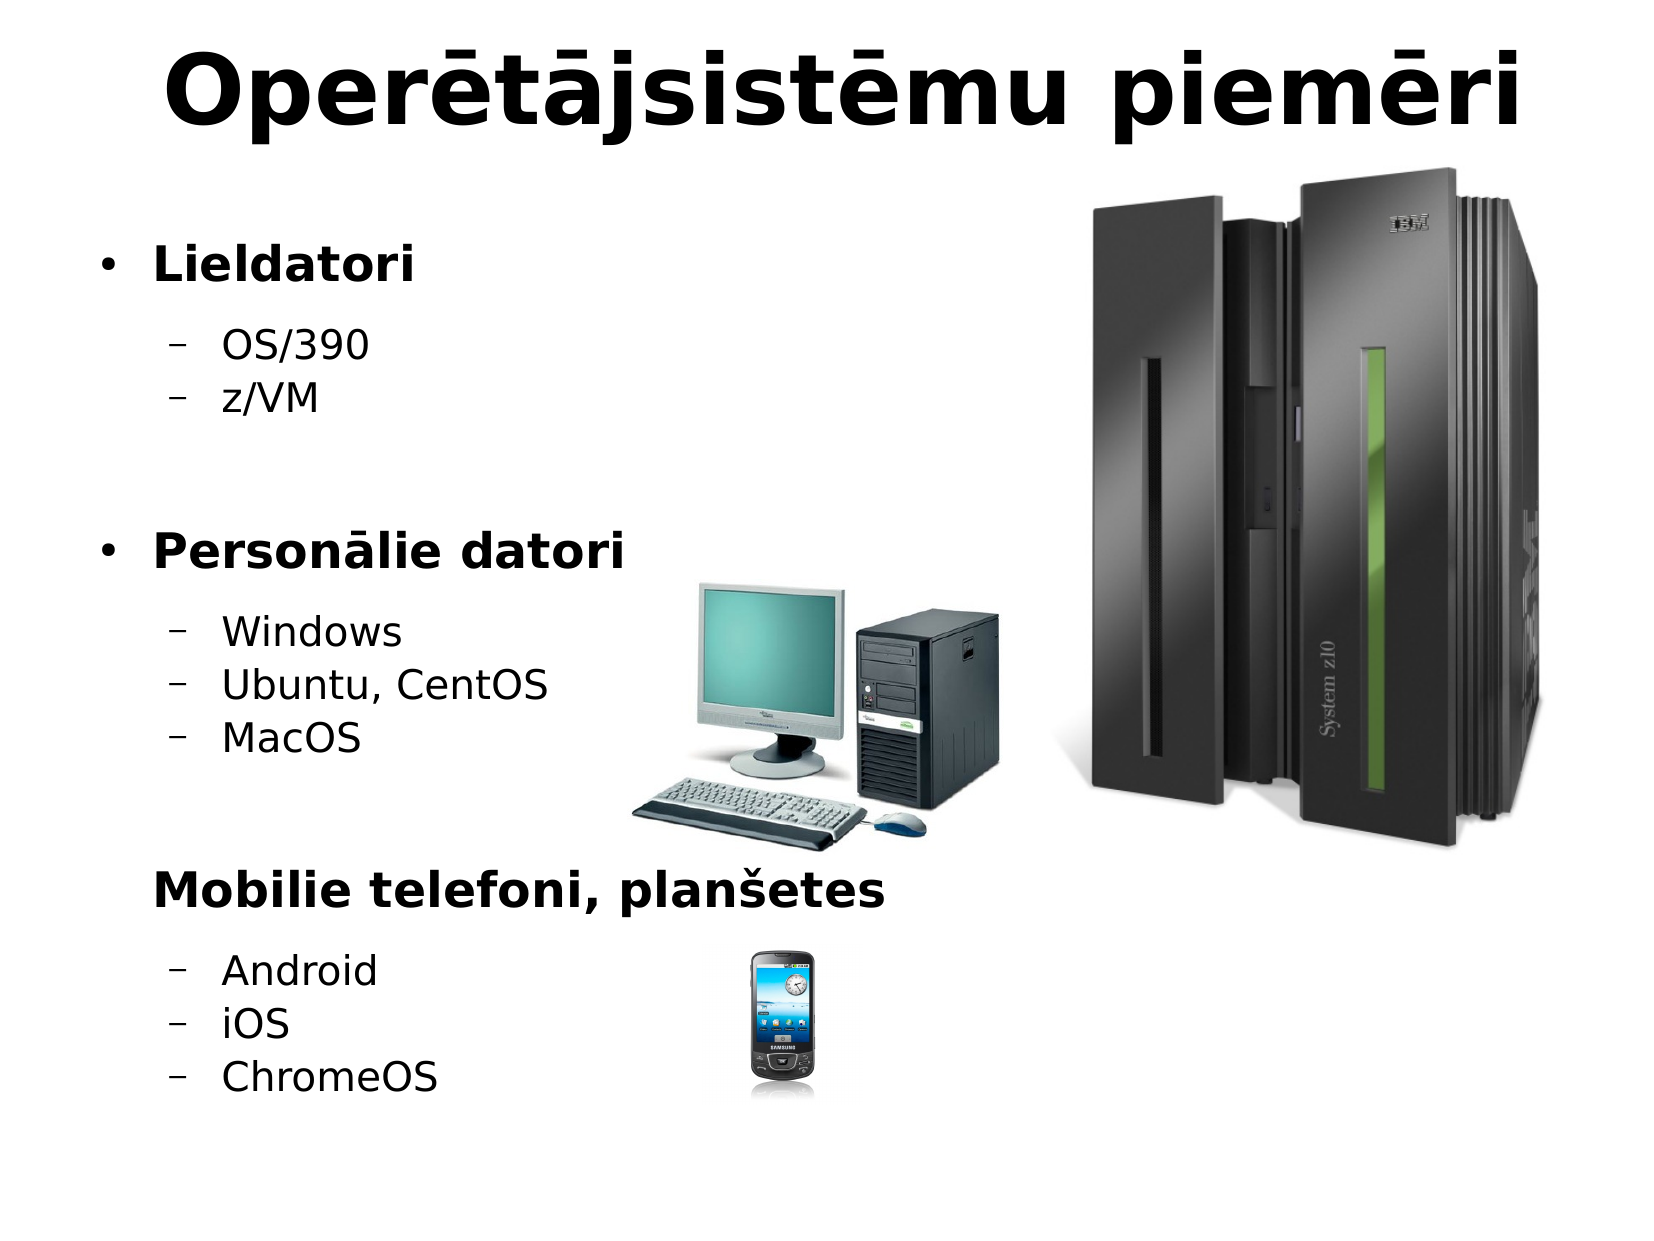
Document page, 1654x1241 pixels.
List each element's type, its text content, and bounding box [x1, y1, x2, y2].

list Lieldatori OS/390 z/VM Personālie datori Windows Ubuntu, CentOS MacOS Mobilie telefoni, planšetes Android iOS ChromeOS [82, 236, 1028, 1107]
picture [1039, 147, 1583, 891]
title Operētājsistēmu piemēri [70, 33, 1619, 148]
picture [702, 944, 863, 1105]
picture [627, 579, 1004, 857]
